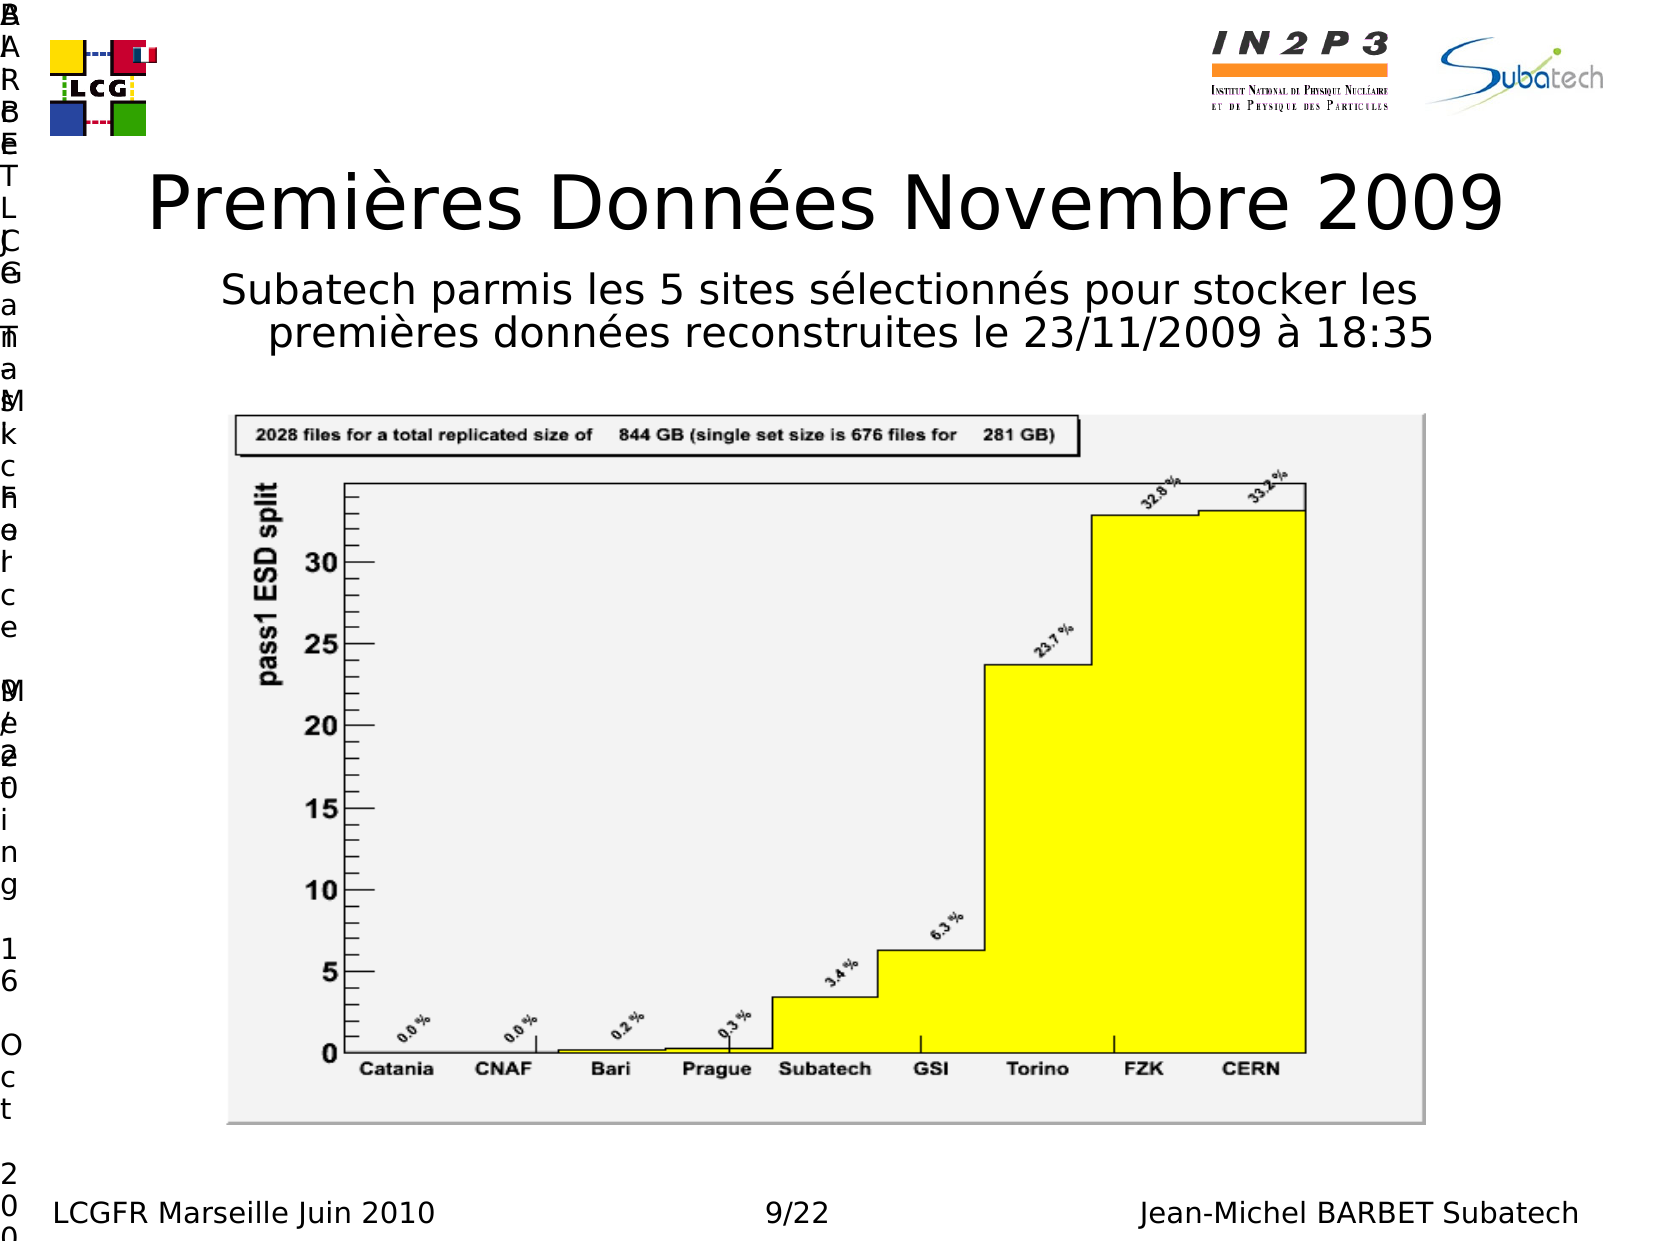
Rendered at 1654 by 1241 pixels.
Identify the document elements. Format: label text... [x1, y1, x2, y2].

picture [50, 40, 159, 136]
title Premières Données Novembre 2009 [121, 110, 1532, 302]
picture [225, 412, 1426, 1126]
picture [1425, 37, 1603, 116]
picture [1210, 21, 1388, 110]
list Subatech parmis les 5 sites sélectionnés pour stocker les premières données reconstruites le 23/11/2009 à 18:35 [126, 269, 1538, 413]
